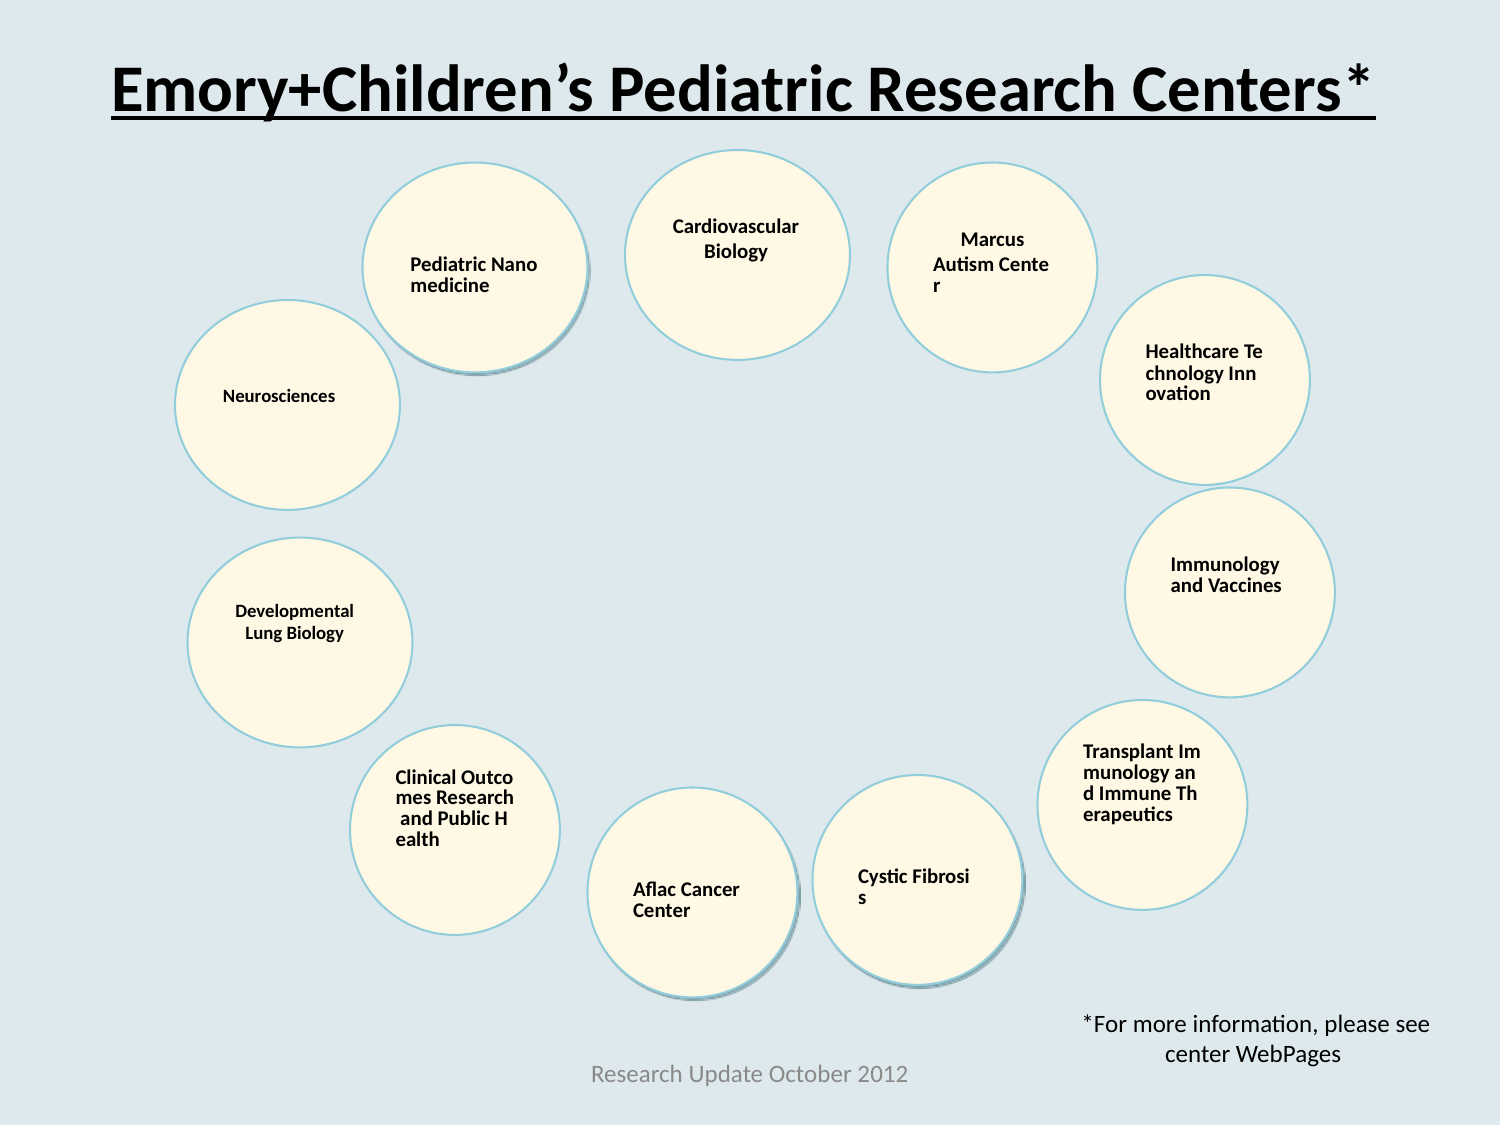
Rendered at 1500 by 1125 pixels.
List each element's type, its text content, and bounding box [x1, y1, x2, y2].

text_box Immunology and Vaccines [1125, 487, 1335, 698]
text_box Research Update October 2012 [512, 1042, 988, 1103]
text_box Clinical Outcomes Research and Public Health [350, 725, 560, 935]
text_box Neurosciences [174, 299, 401, 510]
text_box Emory+Children’s Pediatric Research Centers* [50, 37, 1438, 133]
text_box Pediatric Nanomedicine [362, 162, 588, 373]
text_box Aflac Cancer Center [587, 787, 798, 998]
text_box *For more information, please see center WebPages [1062, 999, 1451, 1076]
text_box Developmental Lung Biology [187, 537, 413, 748]
text_box Transplant Immunology and Immune Therapeutics [1037, 699, 1248, 910]
text_box Marcus Autism Center [887, 162, 1098, 373]
text_box Cardiovascular Biology [624, 149, 851, 360]
text_box Cystic Fibrosis [812, 774, 1023, 985]
text_box Healthcare Technology Innovation [1100, 275, 1310, 485]
